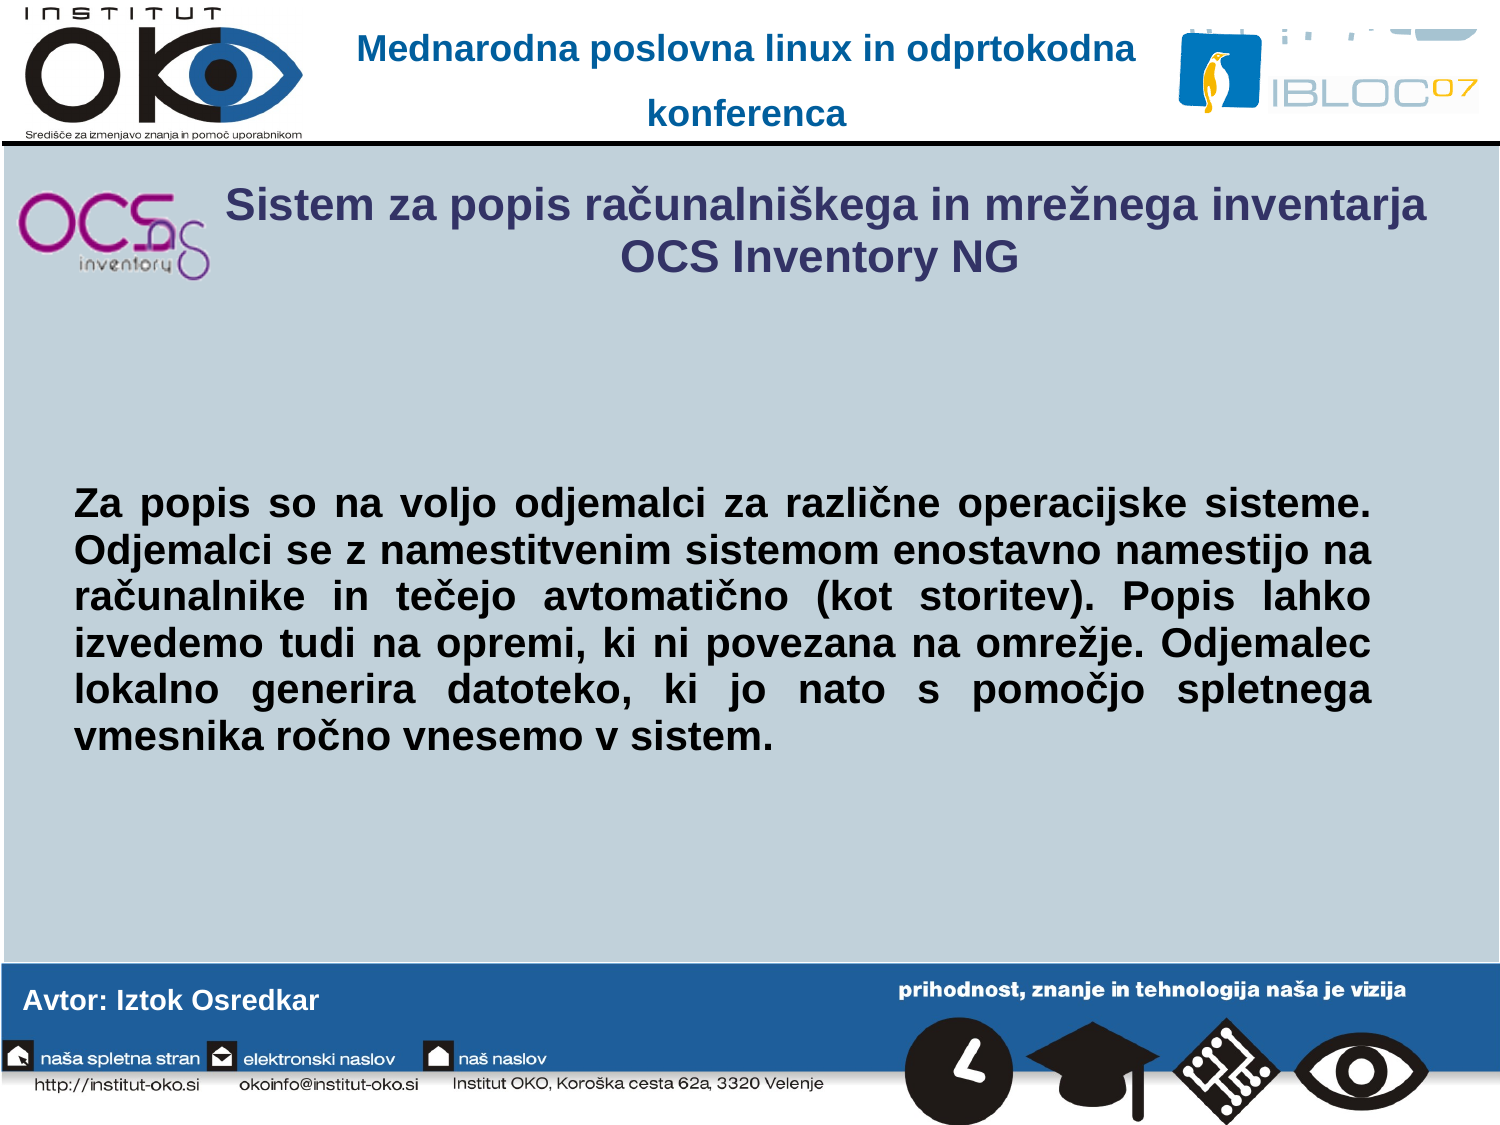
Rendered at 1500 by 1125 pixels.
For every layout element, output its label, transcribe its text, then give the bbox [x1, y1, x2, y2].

picture [11, 185, 219, 290]
chart [1, 142, 1500, 963]
picture [1, 963, 1500, 1125]
title Sistem za popis računalniškega in mrežnega inventarja OCS Inventory NG [177, 141, 1477, 320]
list Za popis so na voljo odjemalci za različne operacijske sisteme. Odjemalci se z namestitvenim sistemom enostavno namestijo na računalnike in tečejo avtomatično (kot storitev). Popis lahko izvedemo tudi na opremi, ki ni povezana na omrežje. Odjemalec lokalno generira datoteko, ki jo nato s pomočjo spletnega vmesnika ročno vnesemo v sistem. [59, 472, 1430, 773]
text_box Avtor: Iztok Osredkar [7, 976, 433, 1025]
picture [25, 7, 303, 140]
text_box Mednarodna poslovna linux in odprtokodna konferenca [326, 19, 1178, 141]
picture [1177, 29, 1479, 119]
